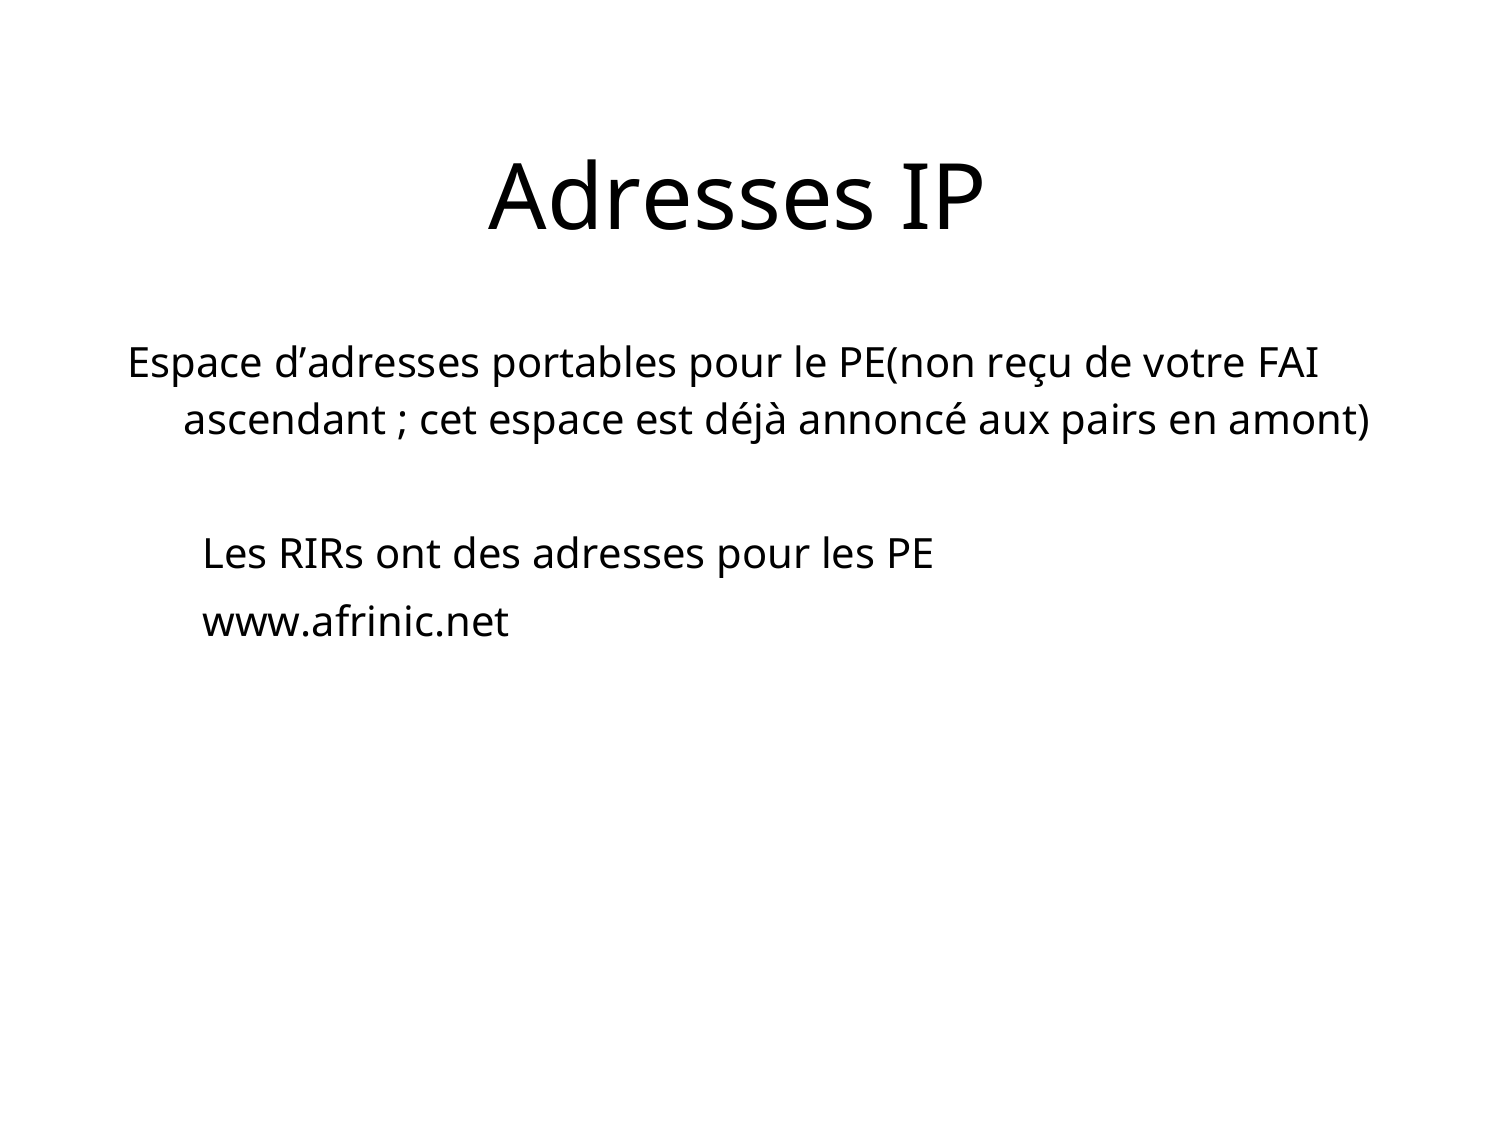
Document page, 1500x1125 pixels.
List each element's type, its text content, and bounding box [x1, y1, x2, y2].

list Espace d’adresses portables pour le PE(non reçu de votre FAI ascendant ; cet espace est déjà annoncé aux pairs en amont) Les RIRs ont des adresses pour les PE www.afrinic.net [112, 324, 1388, 1001]
title Adresses IP [112, 99, 1388, 288]
